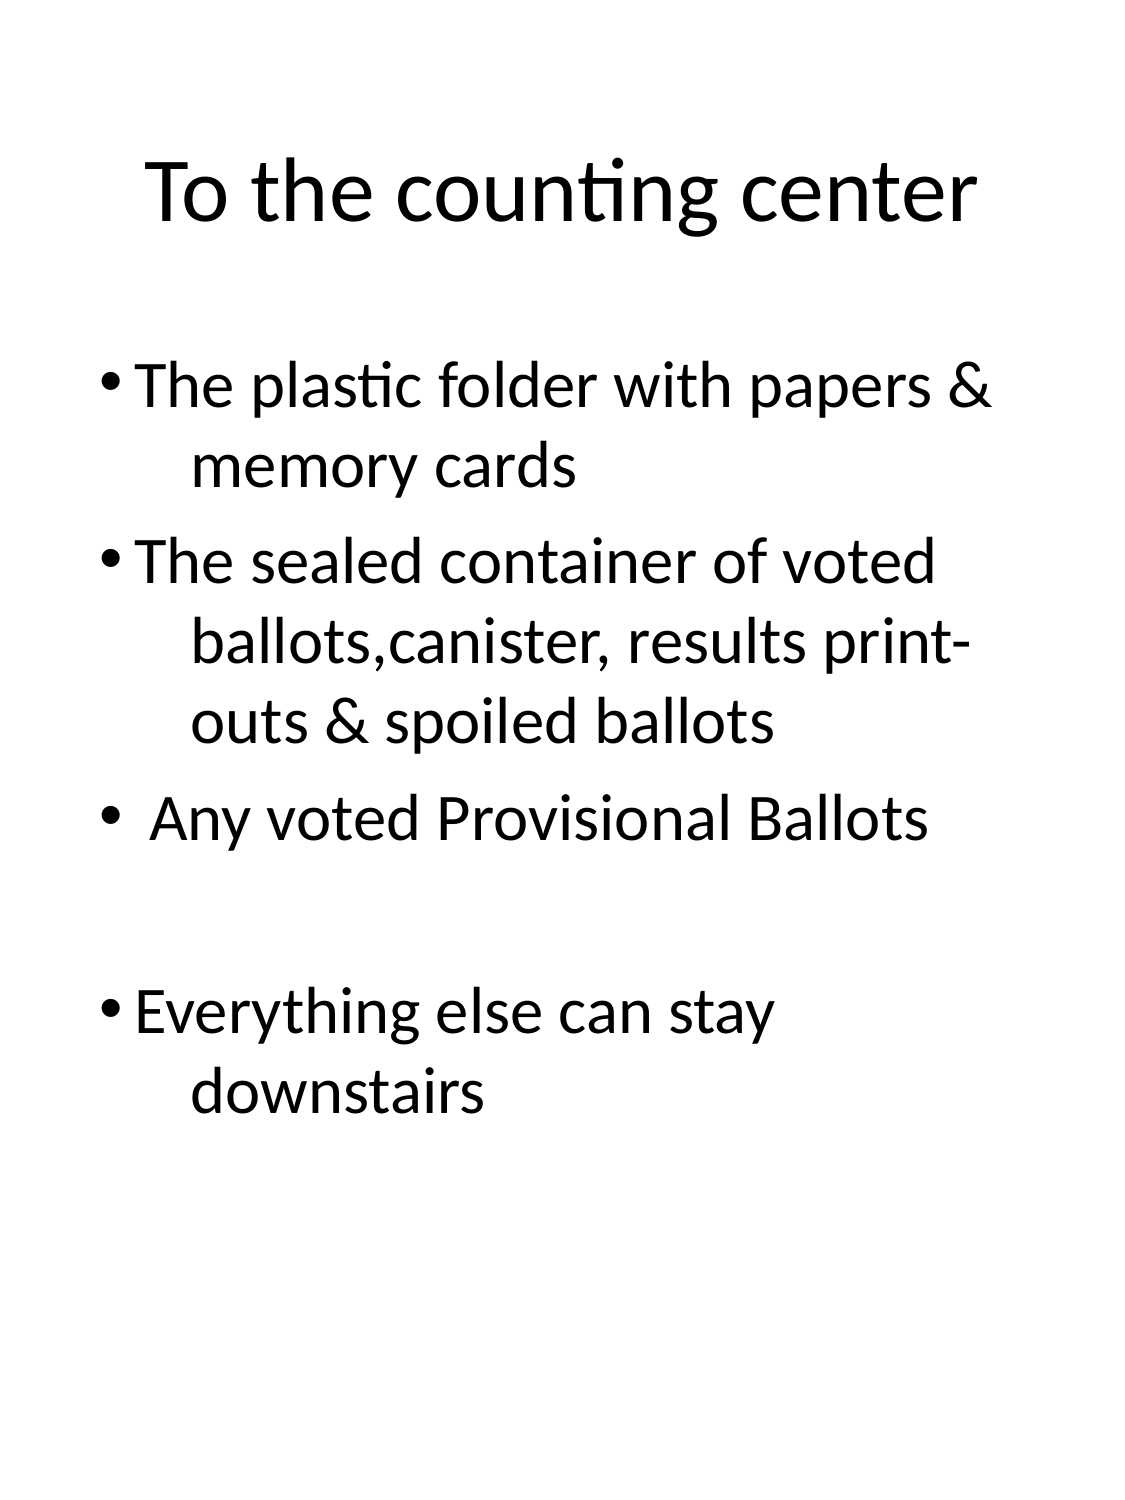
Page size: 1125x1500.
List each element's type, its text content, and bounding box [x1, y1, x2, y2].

text_box To the counting center [56, 60, 1069, 311]
text_box The plastic folder with papers & memory cards The sealed container of voted ballots,canister, results print-outs & spoiled ballots Any voted Provisional Ballots Everything else can stay downstairs [84, 333, 1041, 1334]
